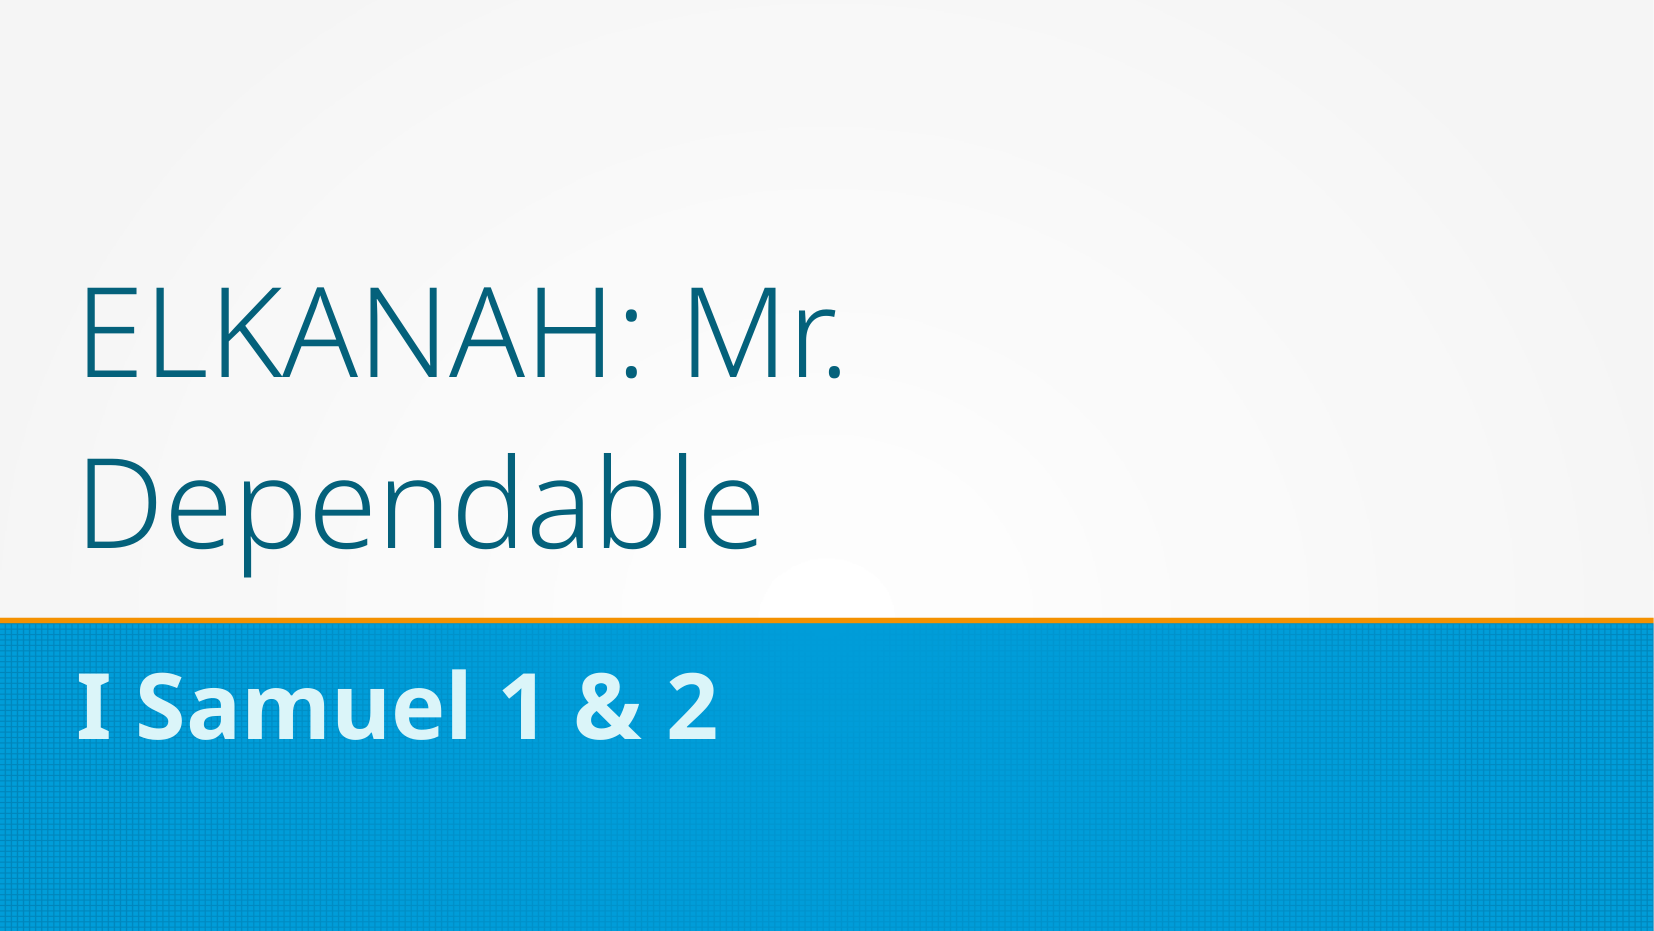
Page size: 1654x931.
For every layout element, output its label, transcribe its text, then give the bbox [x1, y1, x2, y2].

subtitle I Samuel 1 & 2 [76, 641, 1564, 833]
picture [0, 0, 1654, 623]
title ELKANAH: Mr. Dependable [75, 37, 1564, 585]
